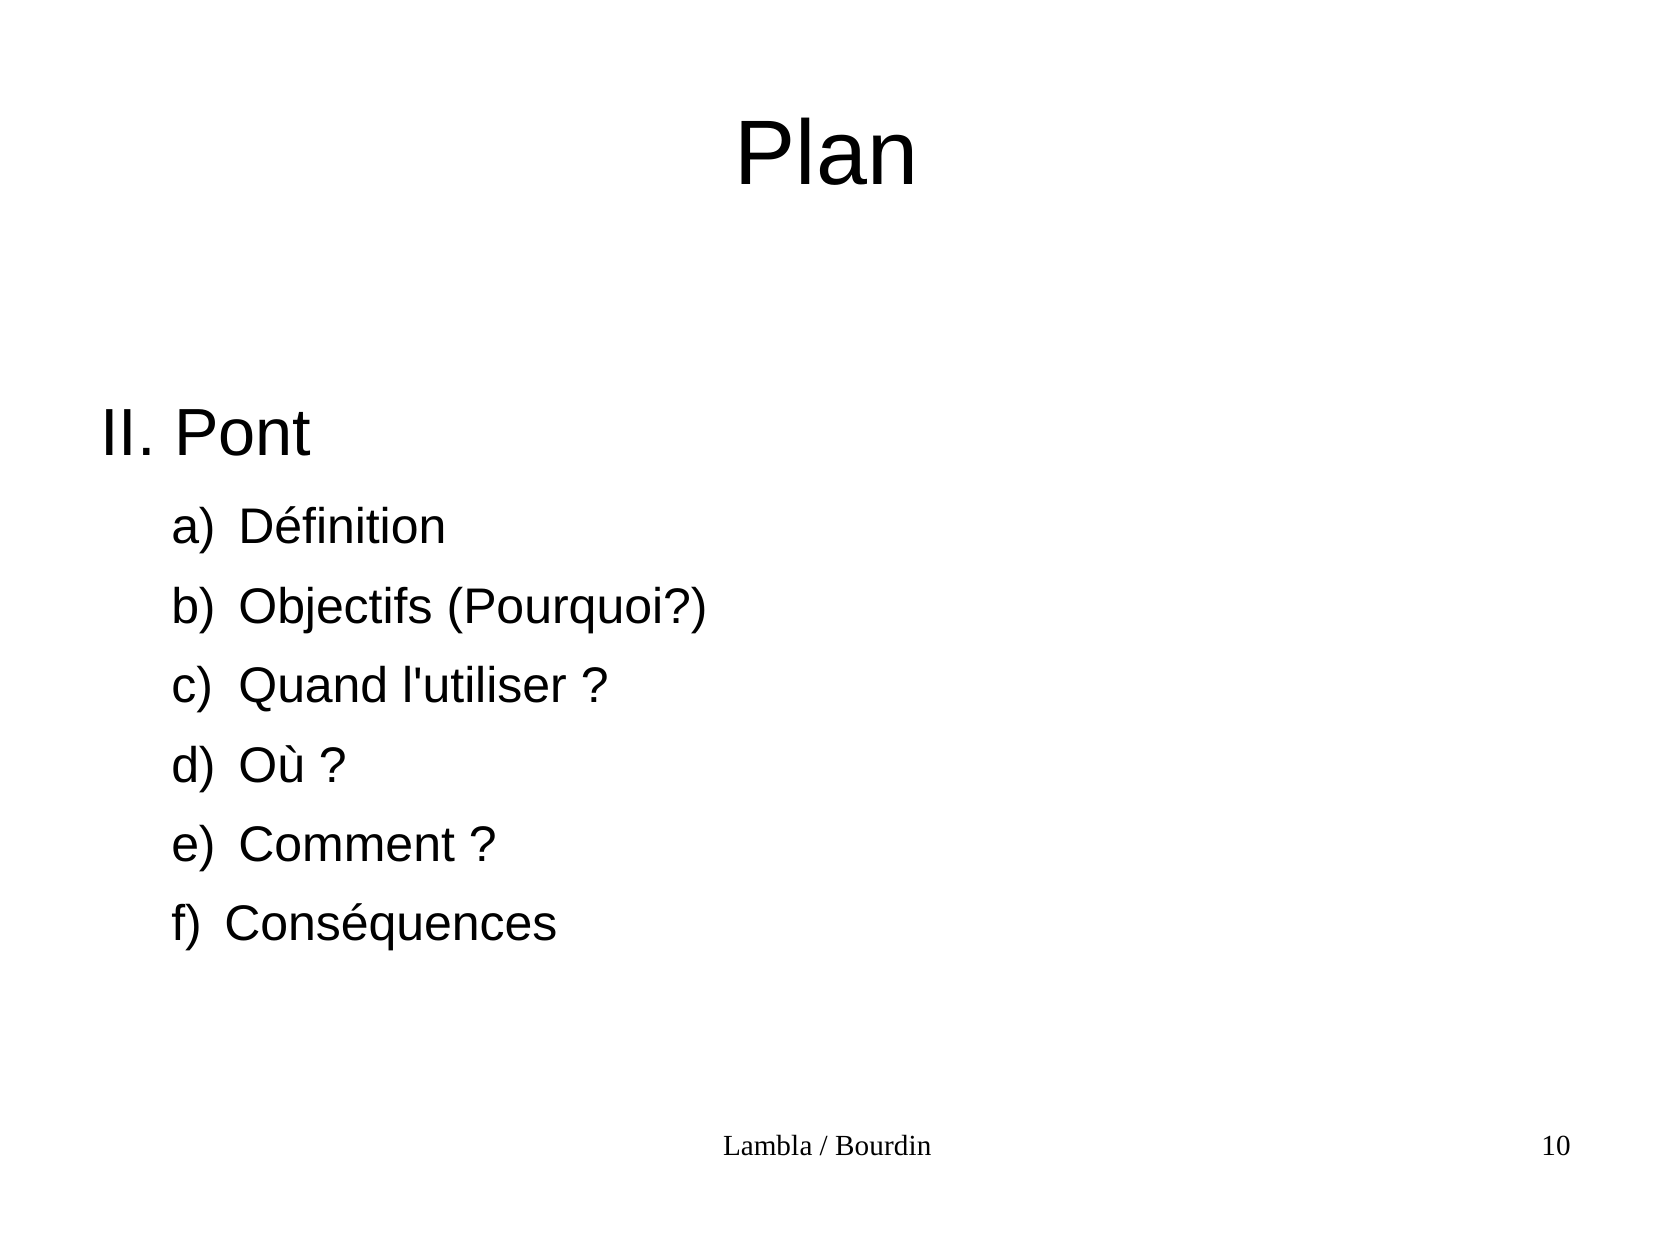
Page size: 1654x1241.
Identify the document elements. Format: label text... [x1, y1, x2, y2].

list Pont Définition Objectifs (Pourquoi?) Quand l'utiliser ? Où ? Comment ? Conséquences [82, 290, 1571, 1109]
title Plan [82, 49, 1571, 257]
